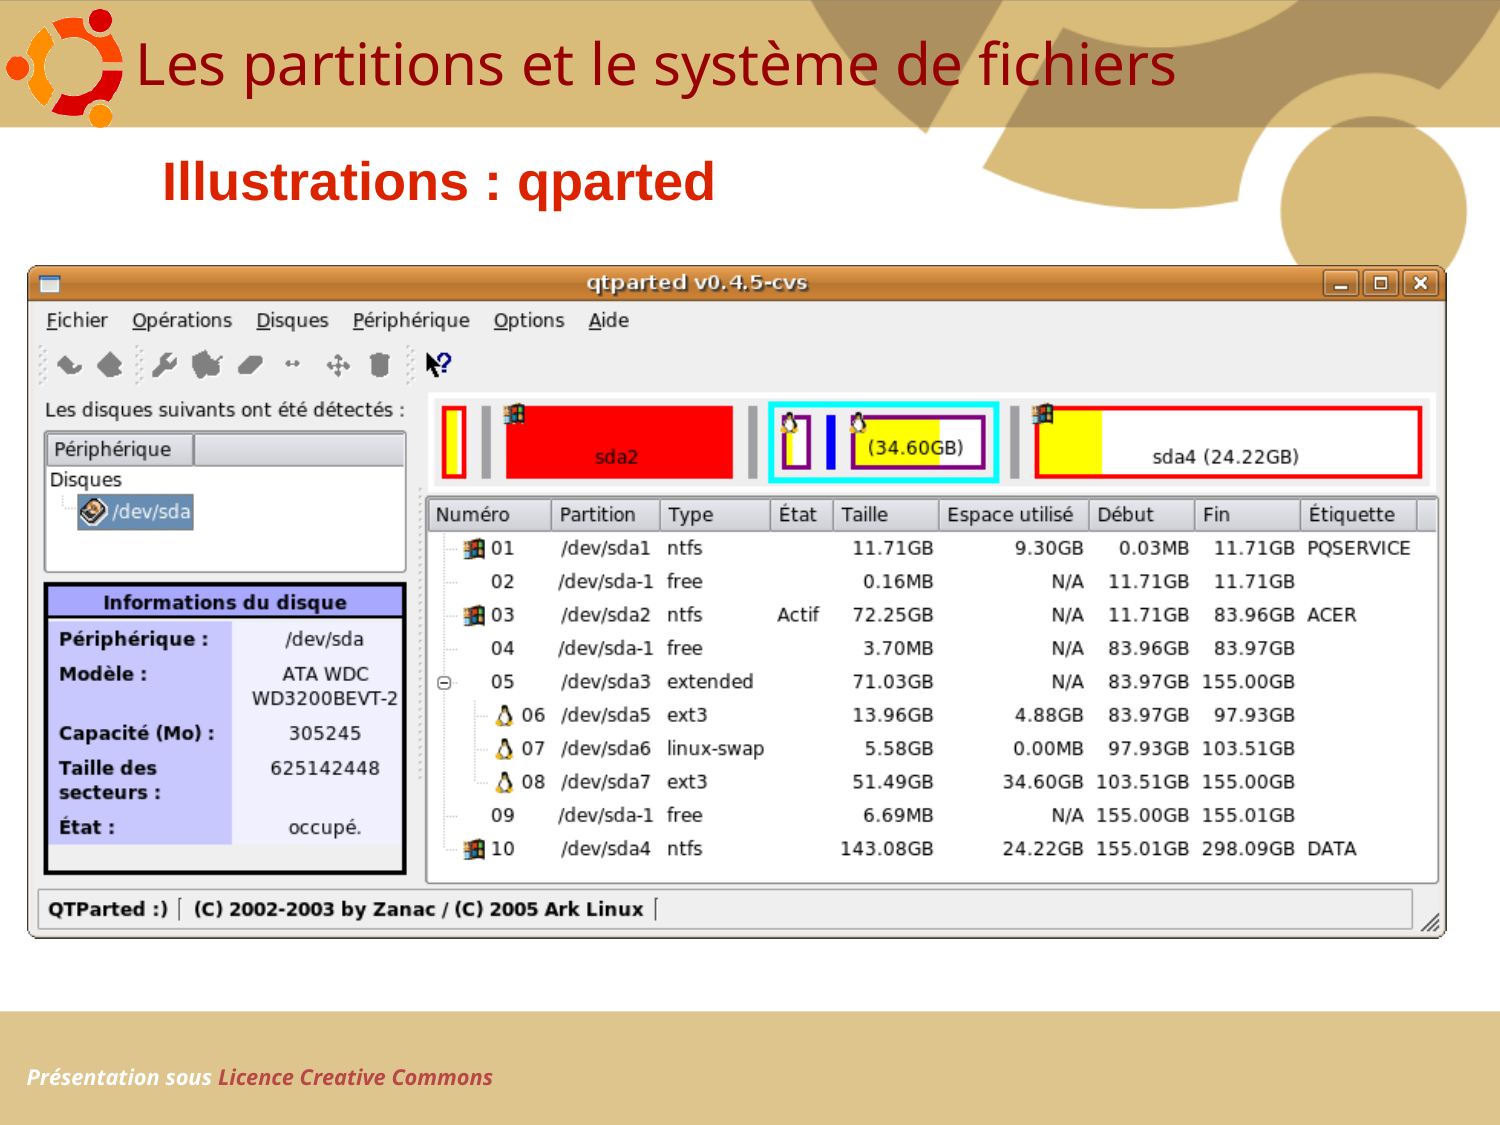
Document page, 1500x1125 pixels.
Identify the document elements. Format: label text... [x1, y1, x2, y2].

picture [0, 0, 1500, 939]
title Les partitions et le système de fichiers [135, 0, 1417, 177]
text_box Illustrations : qparted [147, 147, 1300, 223]
